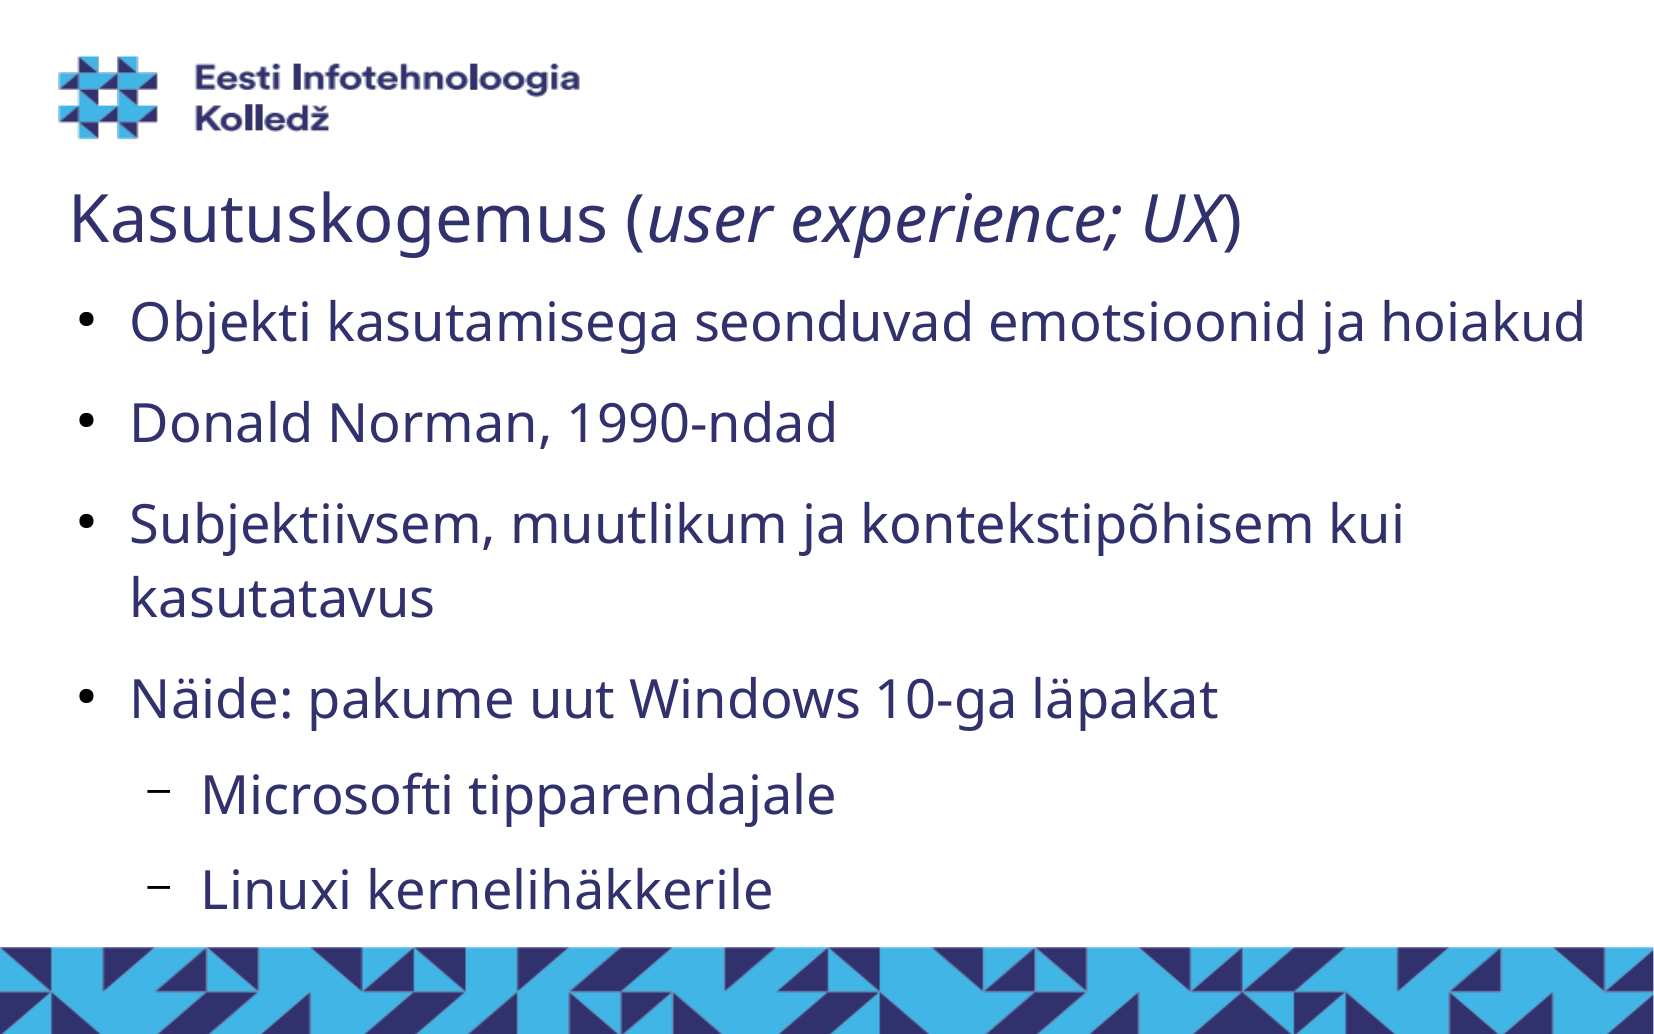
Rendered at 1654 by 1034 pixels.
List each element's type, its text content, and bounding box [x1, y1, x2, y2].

list Objekti kasutamisega seonduvad emotsioonid ja hoiakud Donald Norman, 1990-ndad Subjektiivsem, muutlikum ja kontekstipõhisem kui kasutatavus Näide: pakume uut Windows 10-ga läpakat Microsofti tipparendajale Linuxi kernelihäkkerile [59, 283, 1595, 936]
title Kasutuskogemus (user experience; UX) [68, 147, 1536, 283]
